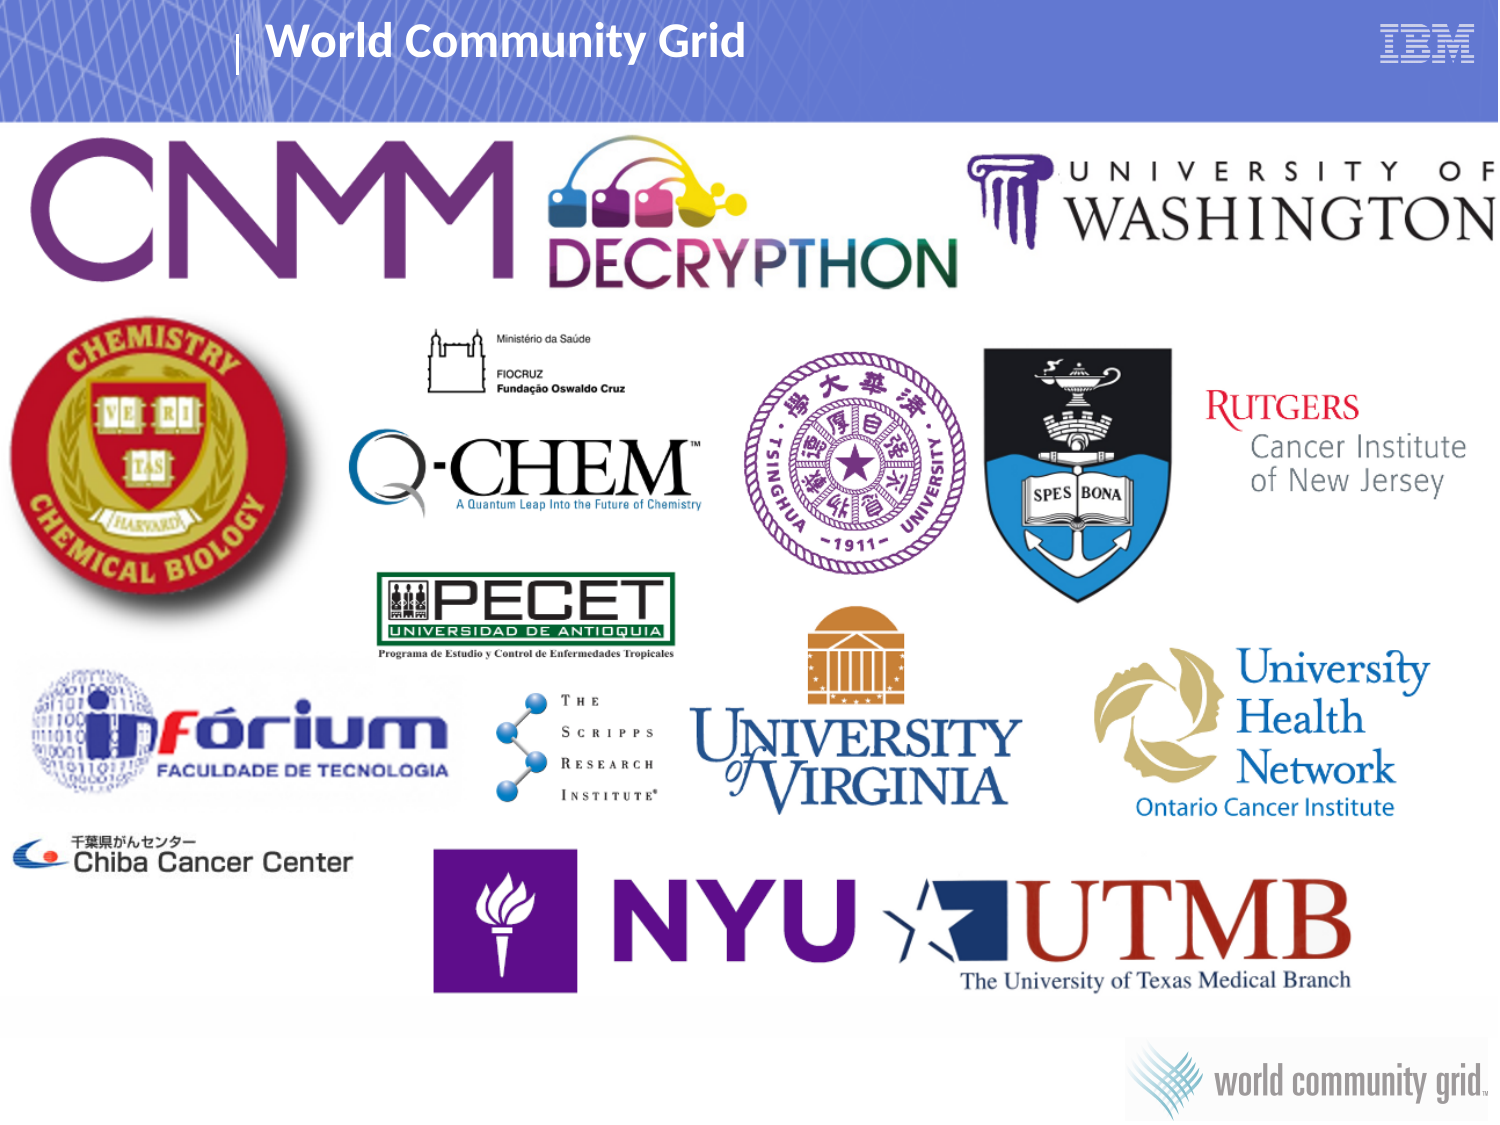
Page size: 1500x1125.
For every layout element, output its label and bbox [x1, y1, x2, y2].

picture [0, 128, 1500, 996]
picture [1380, 24, 1476, 63]
picture [1125, 1037, 1488, 1121]
